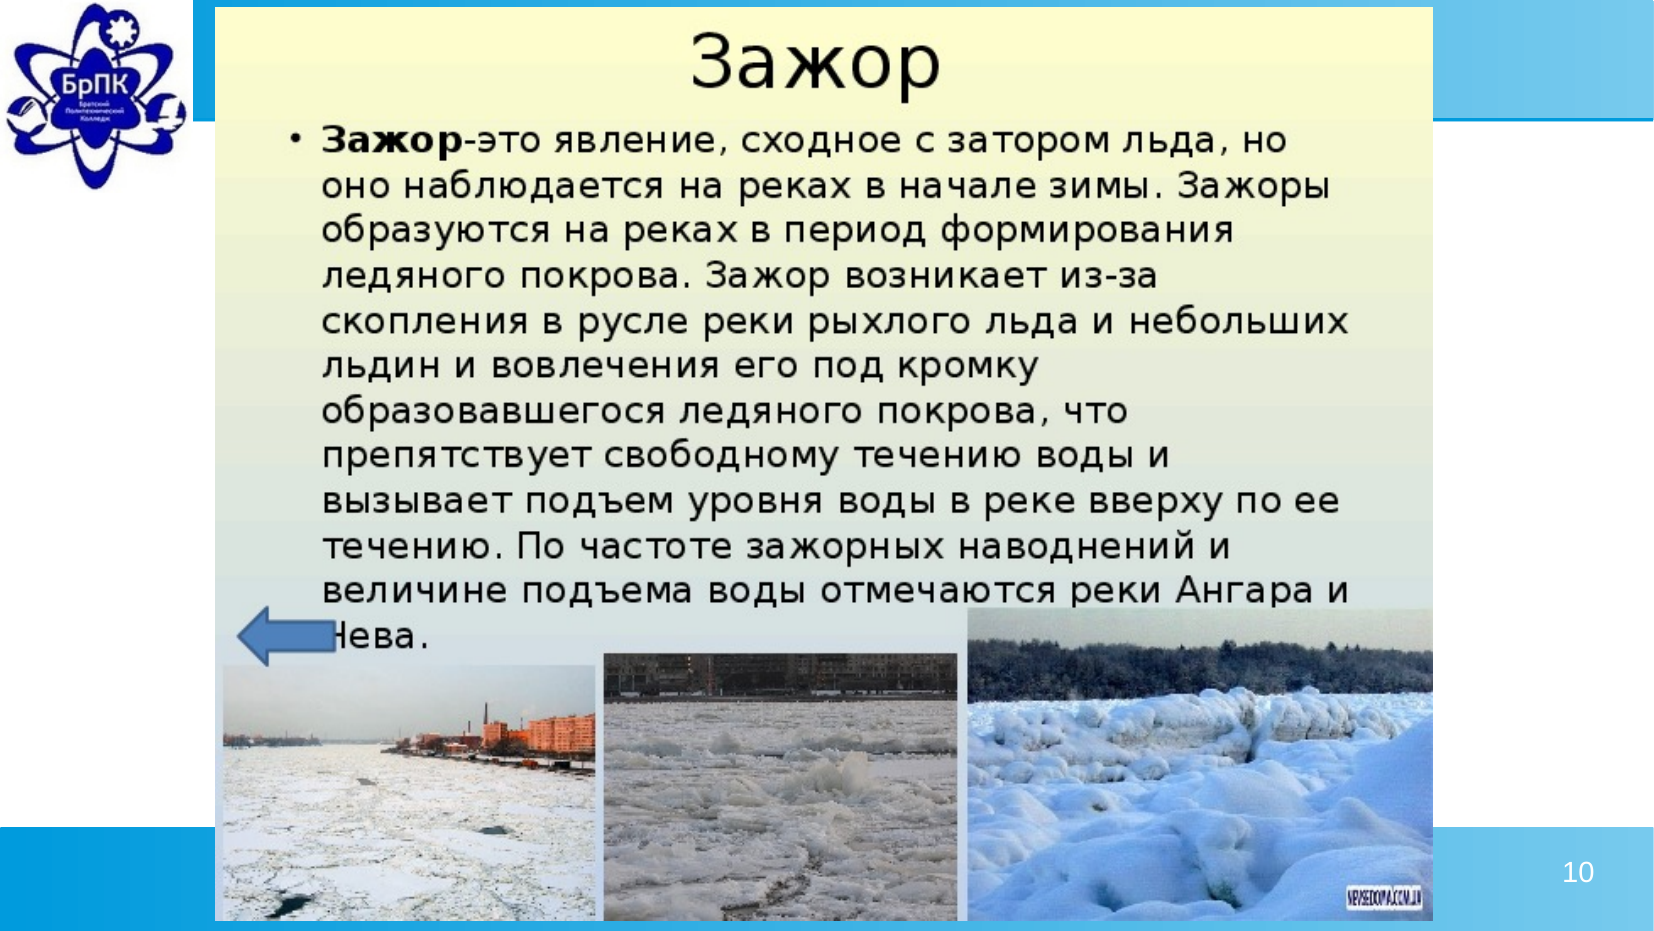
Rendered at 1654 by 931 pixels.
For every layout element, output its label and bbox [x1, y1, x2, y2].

picture [215, 7, 1433, 921]
picture [0, 0, 193, 193]
